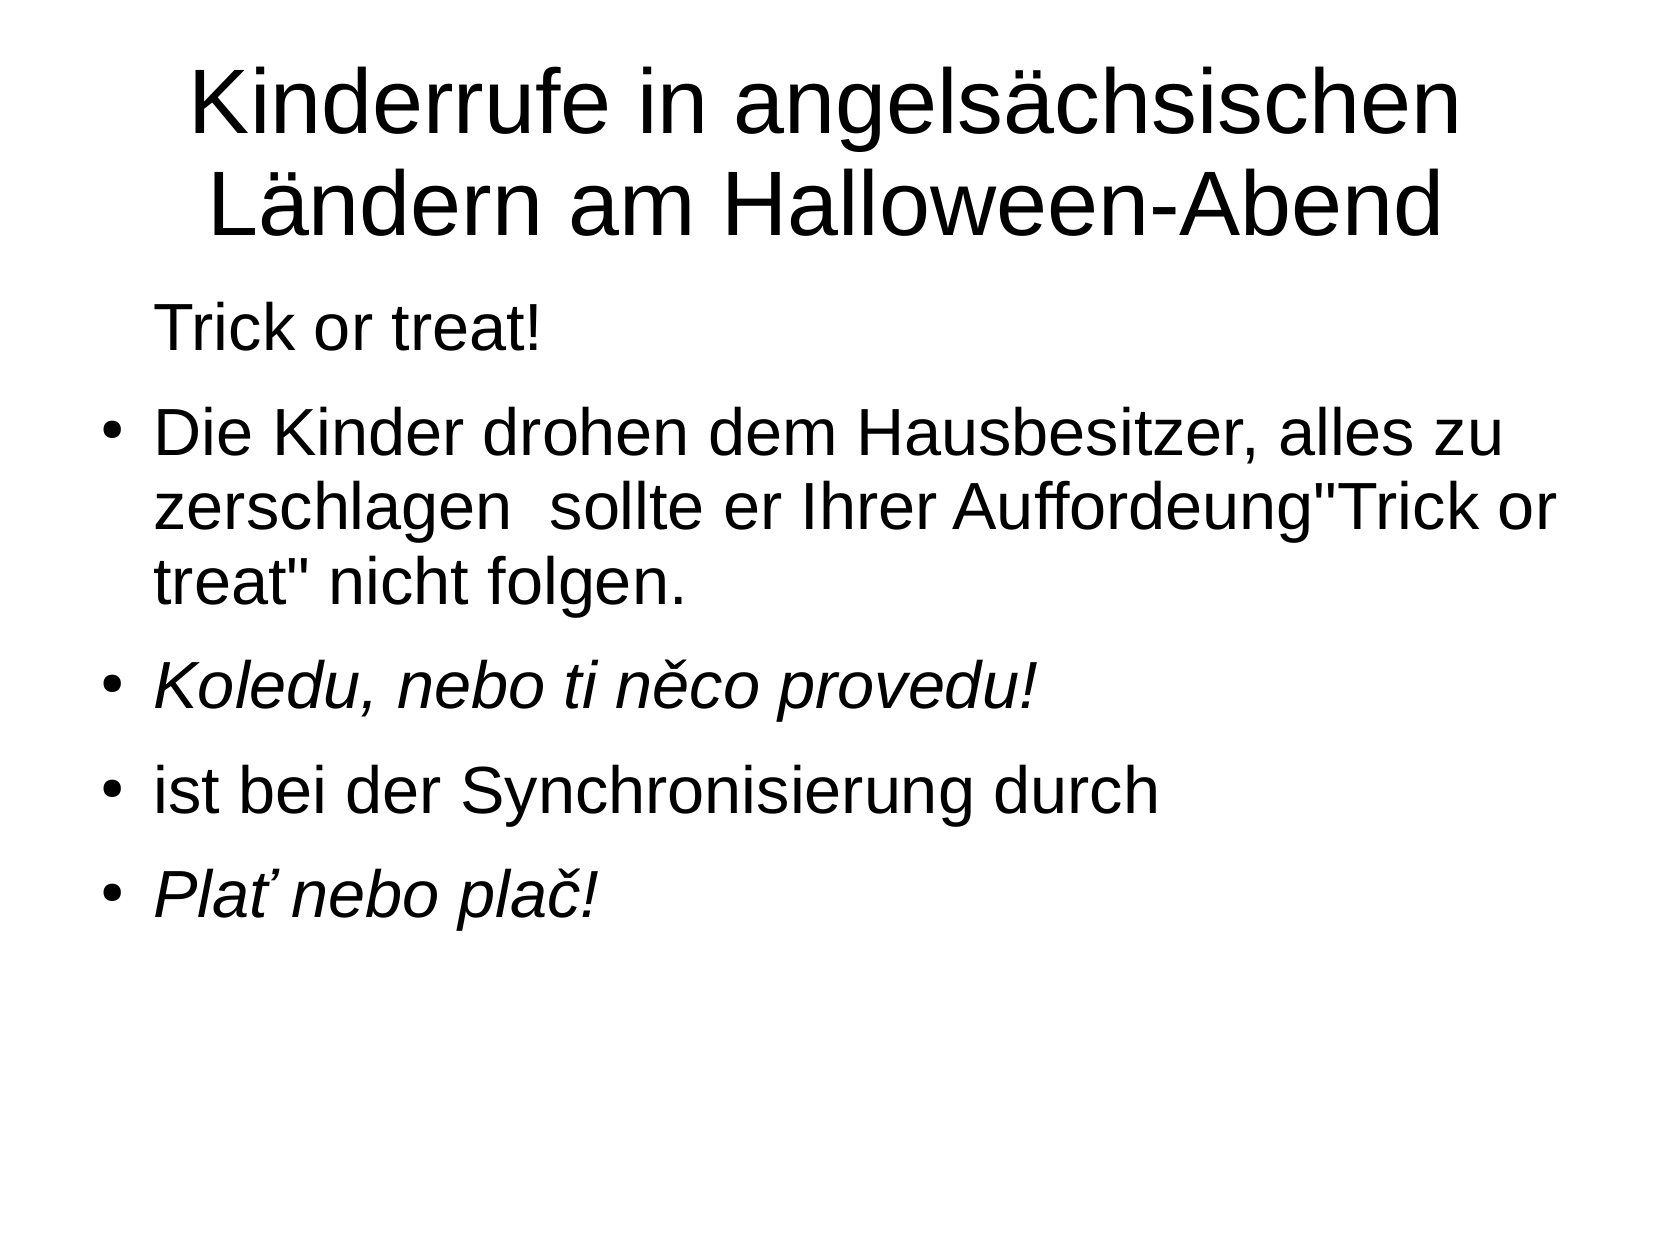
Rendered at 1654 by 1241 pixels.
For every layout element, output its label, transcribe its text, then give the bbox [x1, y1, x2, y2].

title Kinderrufe in angelsächsischen Ländern am Halloween-Abend [82, 49, 1571, 257]
list Trick or treat! Die Kinder drohen dem Hausbesitzer, alles zu zerschlagen sollte er Ihrer Auffordeung"Trick or treat" nicht folgen. Koledu, nebo ti něco provedu! ist bei der Synchronisierung durch Plať nebo plač! [82, 290, 1571, 1010]
